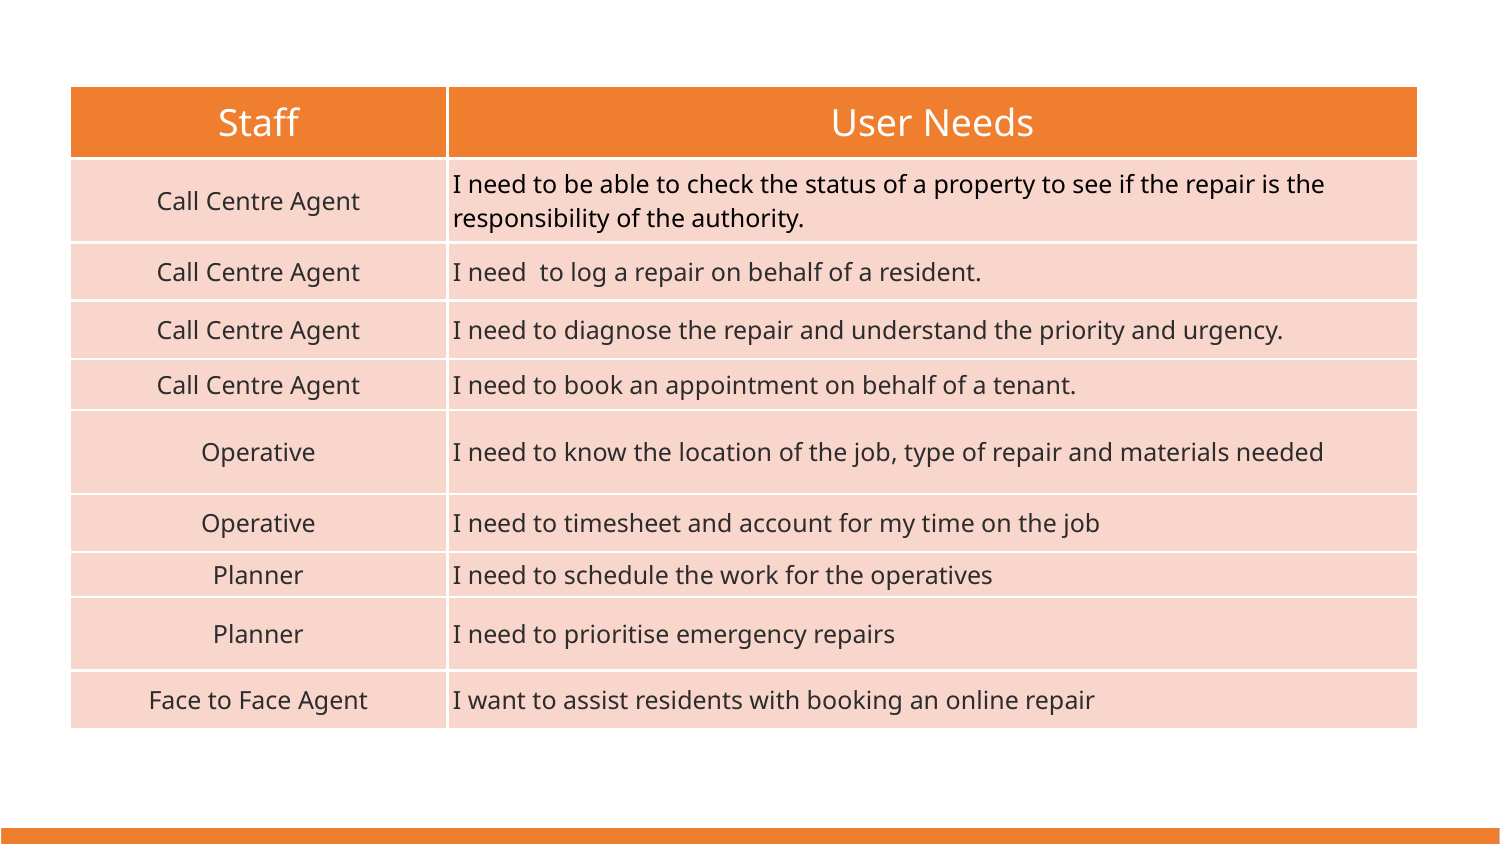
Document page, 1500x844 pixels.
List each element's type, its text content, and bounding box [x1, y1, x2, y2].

table_cell Call Centre Agent [71, 160, 446, 241]
table_cell Operative [71, 495, 446, 551]
table_cell I need to log a repair on behalf of a resident. [449, 244, 1417, 299]
table_cell Face to Face Agent [71, 672, 446, 728]
table_cell I need to be able to check the status of a property to see if the repair is the responsibility of the authority. [449, 160, 1417, 241]
table_header User Needs [449, 87, 1417, 157]
table_cell I need to know the location of the job, type of repair and materials needed [449, 411, 1417, 493]
table_cell Call Centre Agent [71, 360, 446, 409]
table_cell I need to prioritise emergency repairs [449, 598, 1417, 669]
table_cell I need to schedule the work for the operatives [449, 553, 1417, 596]
table_cell Planner [71, 598, 446, 669]
table_cell I want to assist residents with booking an online repair [449, 672, 1417, 728]
table_cell Operative [71, 411, 446, 493]
table_cell Planner [71, 553, 446, 596]
table_cell I need to timesheet and account for my time on the job [449, 495, 1417, 551]
picture [0, 828, 1500, 844]
table_header Staff [71, 87, 446, 157]
table_cell Call Centre Agent [71, 302, 446, 358]
table_cell Call Centre Agent [71, 244, 446, 299]
table_cell I need to diagnose the repair and understand the priority and urgency. [449, 302, 1417, 358]
table_cell I need to book an appointment on behalf of a tenant. [449, 360, 1417, 409]
